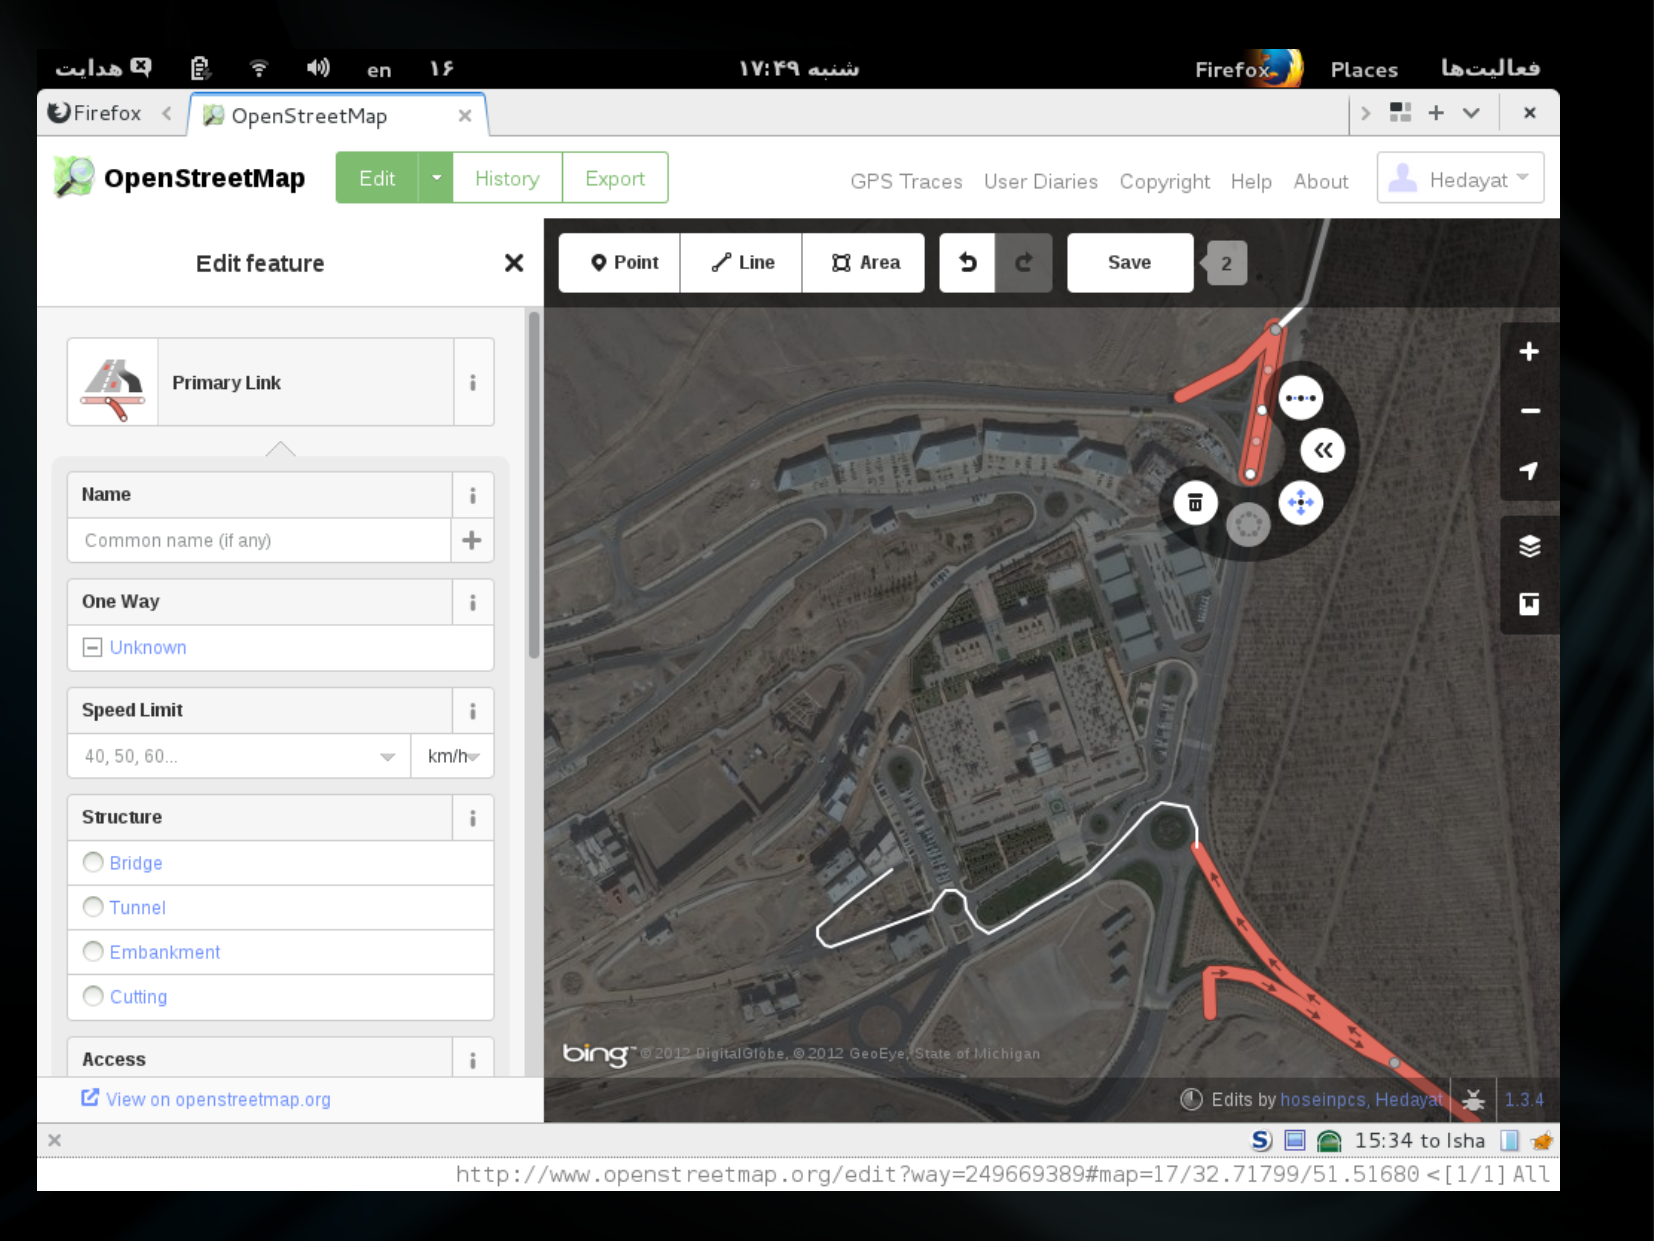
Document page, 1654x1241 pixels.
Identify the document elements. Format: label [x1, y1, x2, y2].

picture [37, 49, 1560, 1191]
